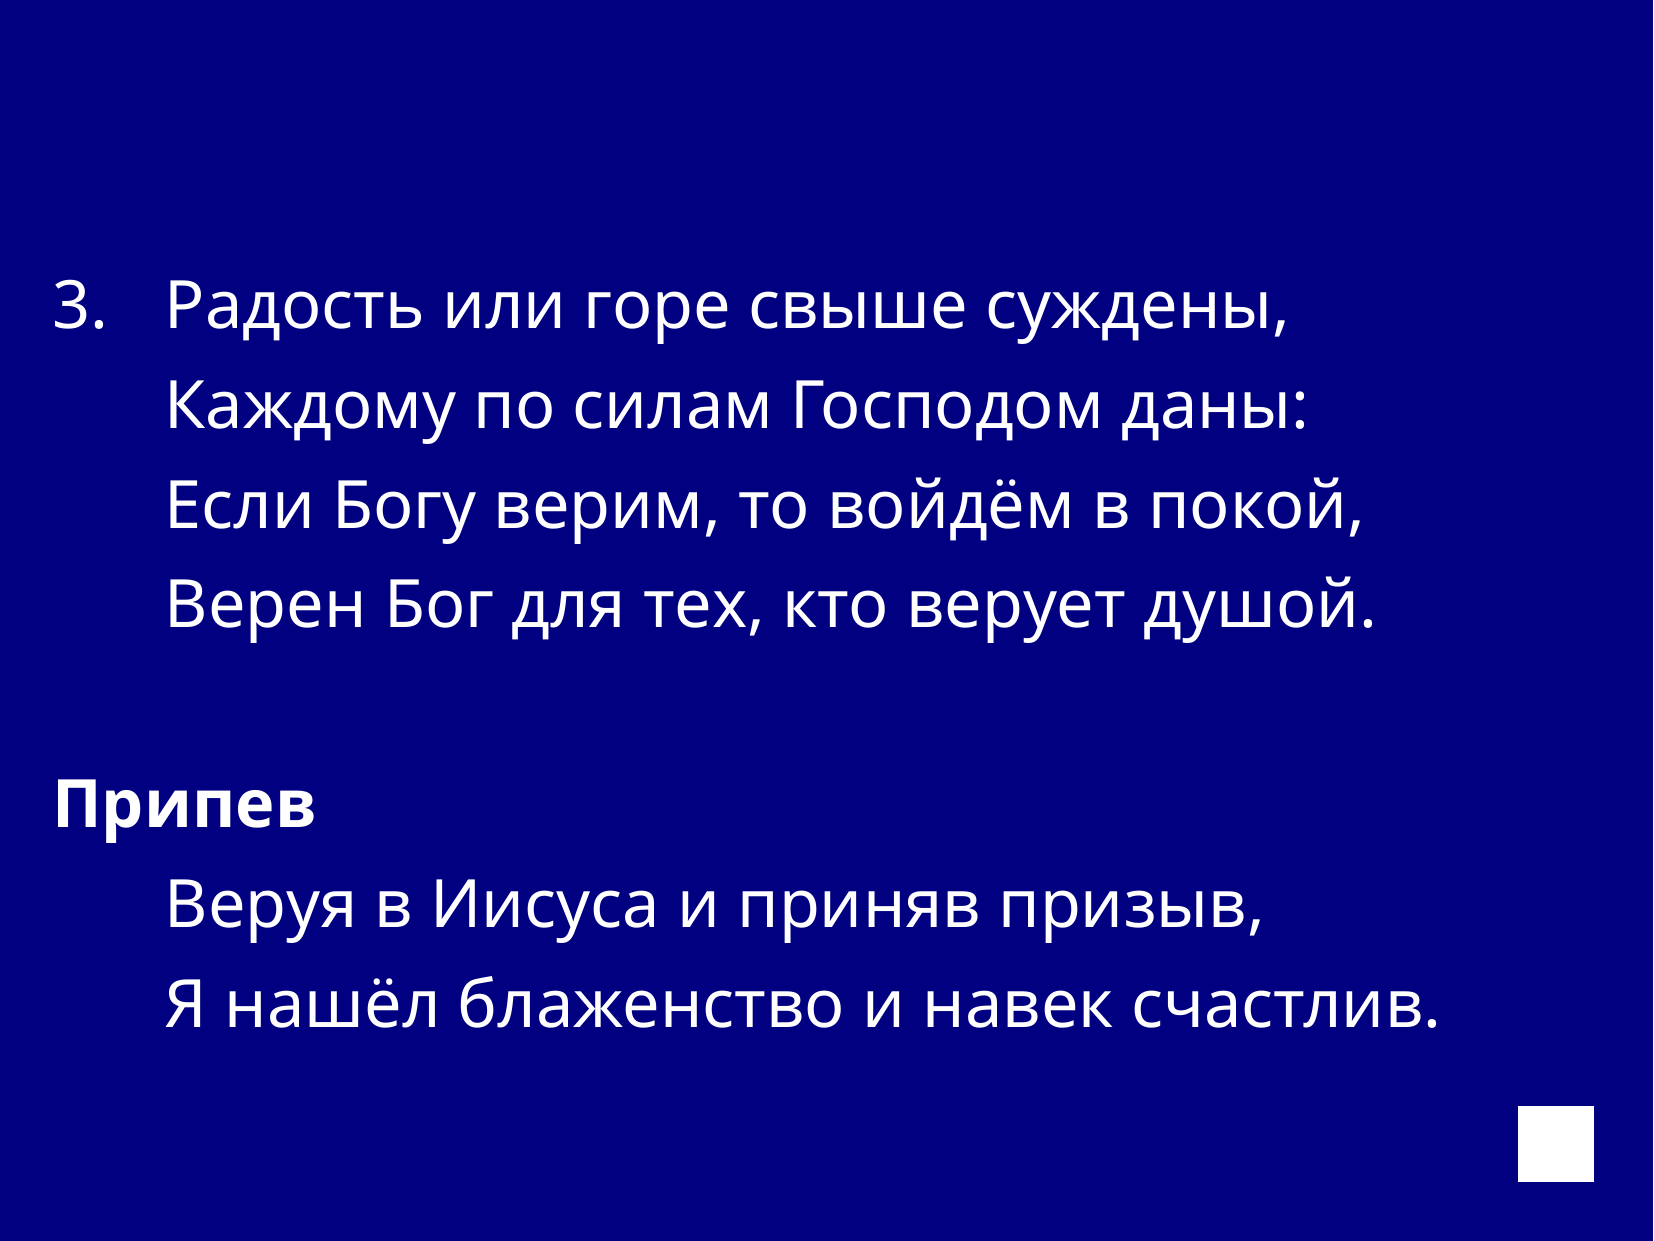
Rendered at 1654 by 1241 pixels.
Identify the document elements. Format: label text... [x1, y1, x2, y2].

text_box [1518, 1163, 1594, 1182]
text_box 3. Радость или горе свыше суждены, Каждому по силам Господом даны: Если Богу верим, то войдём в покой, Верен Бог для тех, кто верует душой. Припев Веруя в Иисуса и приняв призыв, Я нашёл блаженство и навек счастлив. [37, 150, 1653, 1163]
